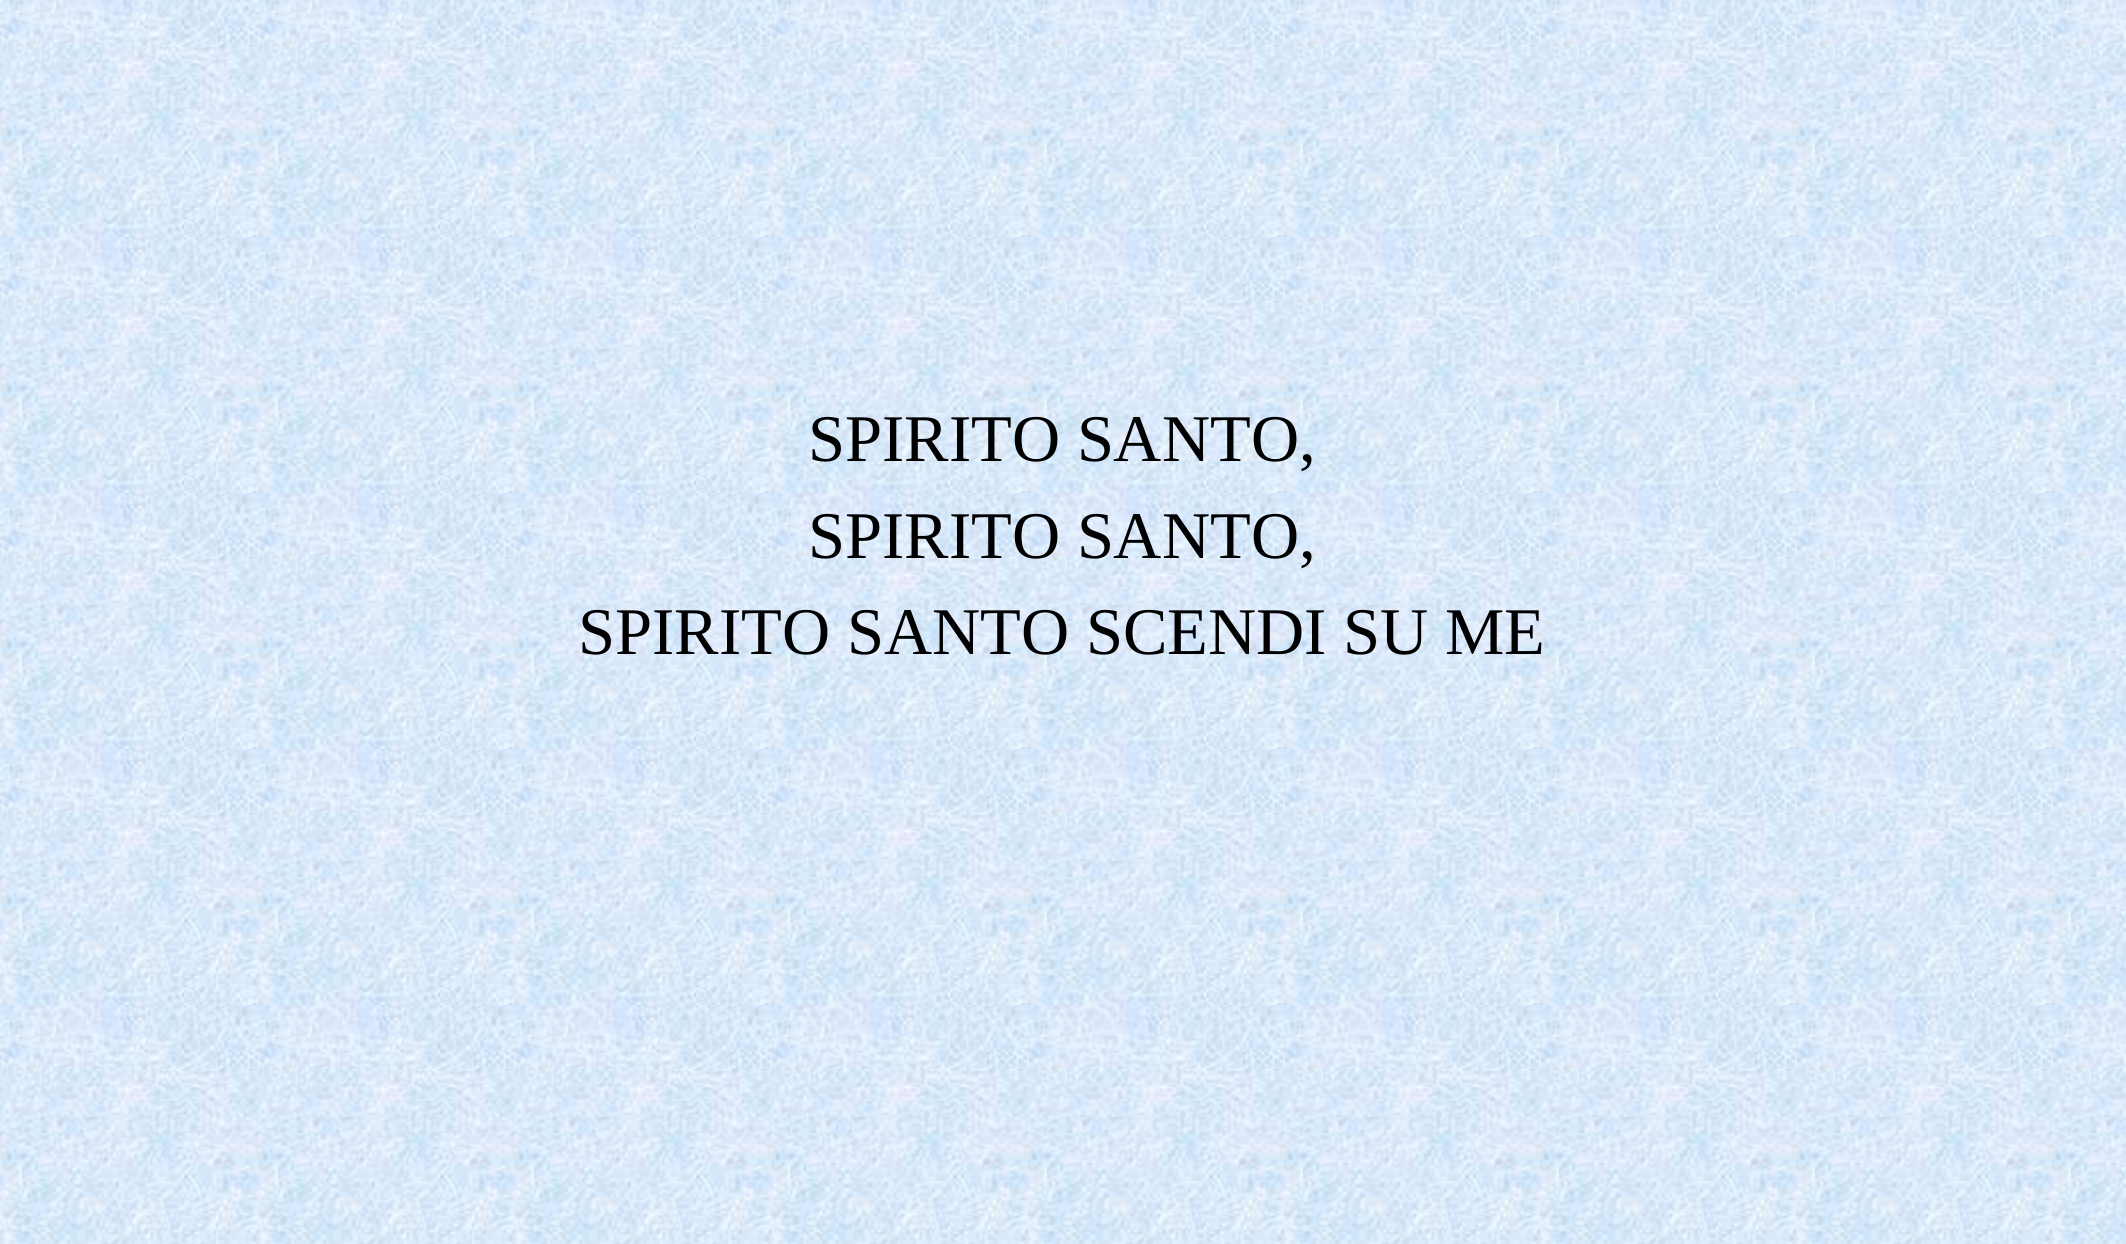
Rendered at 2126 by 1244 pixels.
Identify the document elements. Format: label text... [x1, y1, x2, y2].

picture [0, 0, 2126, 1244]
subtitle SPIRITO SANTO, SPIRITO SANTO, SPIRITO SANTO SCENDI SU ME [106, 49, 2020, 1110]
